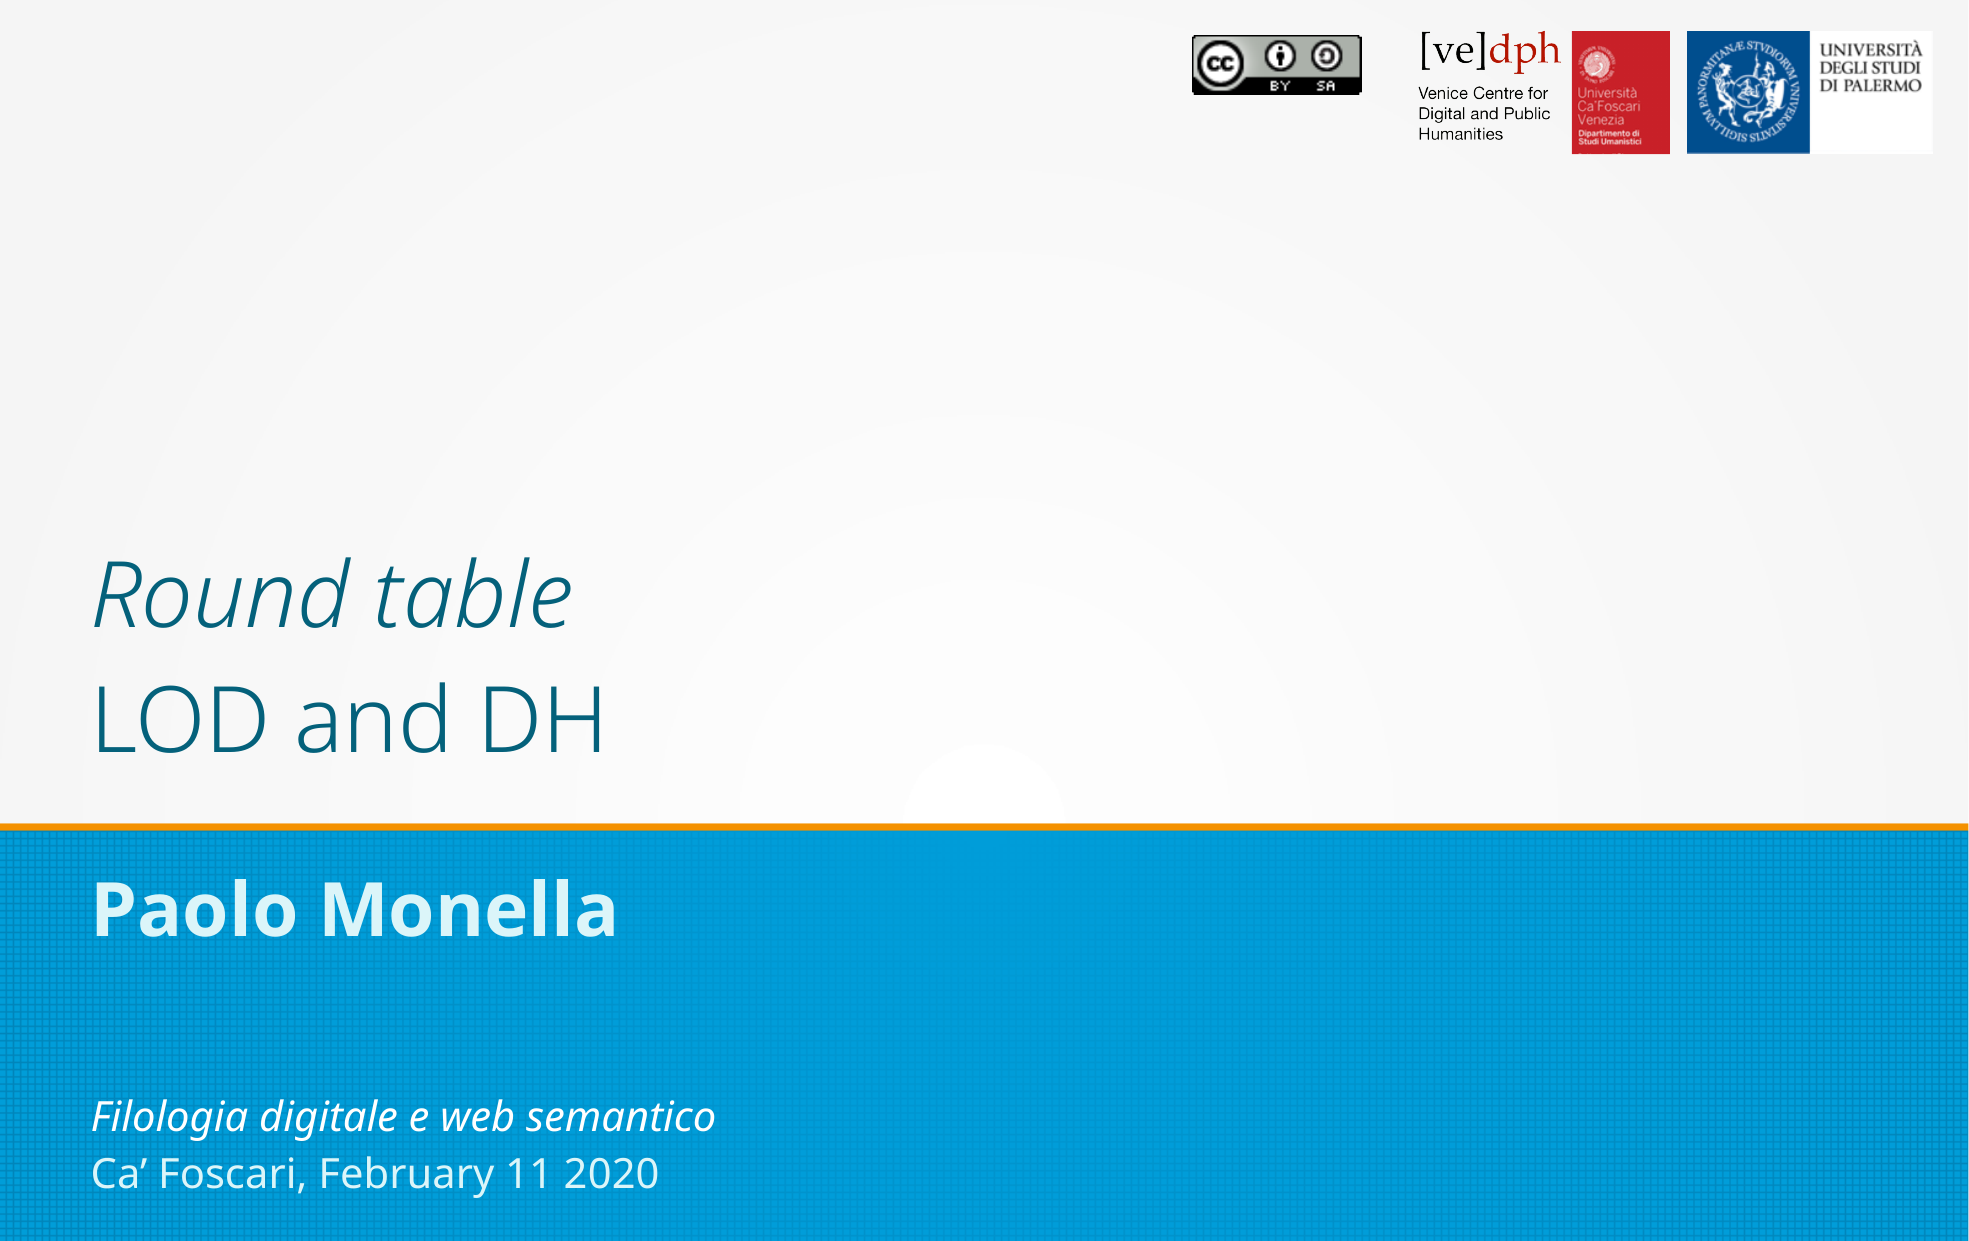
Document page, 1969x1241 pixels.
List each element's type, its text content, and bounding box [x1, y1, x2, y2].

subtitle Paolo Monella [90, 855, 1861, 957]
title Round table LOD and DH [90, 49, 1862, 781]
text_box Filologia digitale e web semantico Ca’ Foscari, February 11 2020 [90, 1086, 1861, 1229]
picture [0, 0, 1969, 830]
